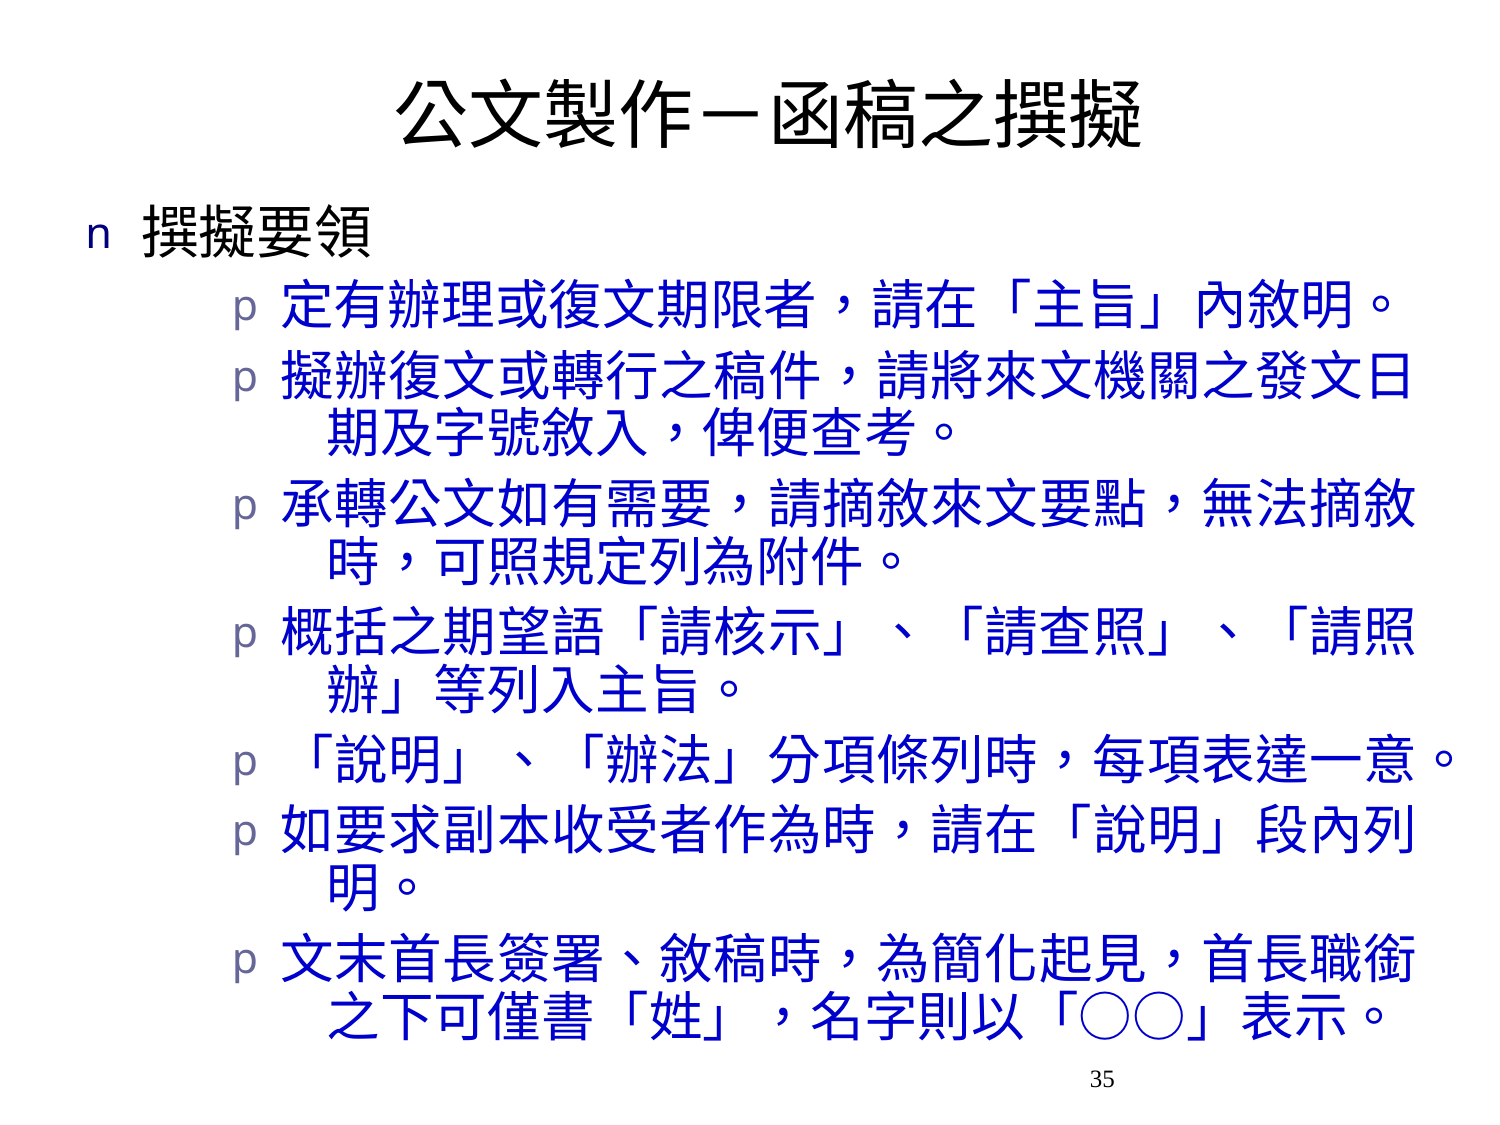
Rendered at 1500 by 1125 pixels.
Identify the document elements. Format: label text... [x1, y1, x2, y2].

list 撰擬要領 定有辦理或復文期限者，請在「主旨」內敘明。 擬辦復文或轉行之稿件，請將來文機關之發文日期及字號敘入，俾便查考。 承轉公文如有需要，請摘敘來文要點，無法摘敘時，可照規定列為附件。 概括之期望語「請核示」、「請查照」、「請照辦」等列入主旨。 「說明」、「辦法」分項條列時，每項表達一意。 如要求副本收受者作為時，請在「說明」段內列明。 文末首長簽署、敘稿時，為簡化起見，首長職銜之下可僅書「姓」，名字則以「○○」表示。 [70, 196, 1433, 1071]
text_box [1074, 1071, 1426, 1101]
title 公文製作－函稿之撰擬 [171, 0, 1366, 225]
